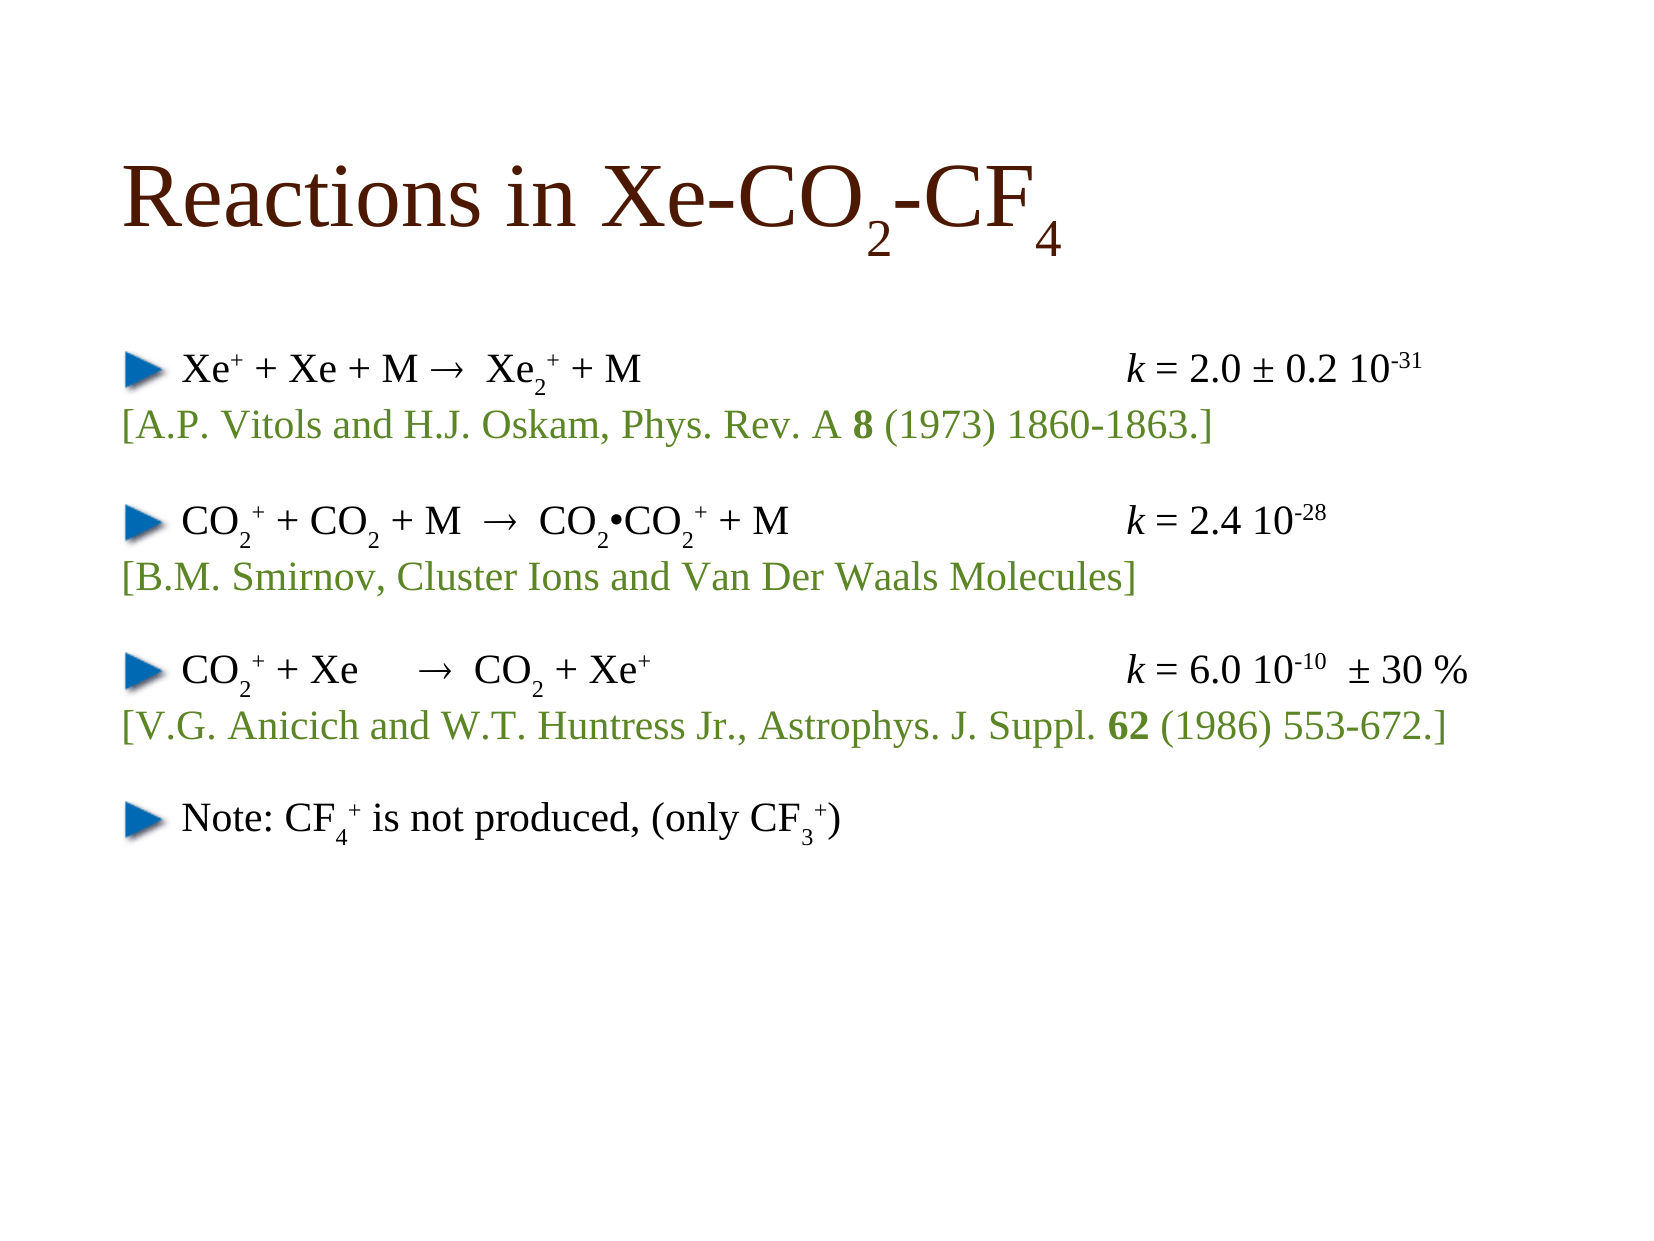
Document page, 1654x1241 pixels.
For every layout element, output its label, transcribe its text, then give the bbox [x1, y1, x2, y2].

list Xe+ + Xe + M  Xe2+ + M k = 2.0 ± 0.2 10-31 [A.P. Vitols and H.J. Oskam, Phys. Rev. A 8 (1973) 1860-1863.] CO2+ + CO2 + M  CO2CO2+ + M k = 2.4 10-28 [B.M. Smirnov, Cluster Ions and Van Der Waals Molecules] CO2+ + Xe  CO2 + Xe+ k = 6.0 10-10 ± 30 % [V.G. Anicich and W.T. Huntress Jr., Astrophys. J. Suppl. 62 (1986) 553-672.] Note: CF4+ is not produced, (only CF3+) [121, 344, 1546, 1241]
title Reactions in Xe-CO2-CF4 [121, 102, 1534, 311]
